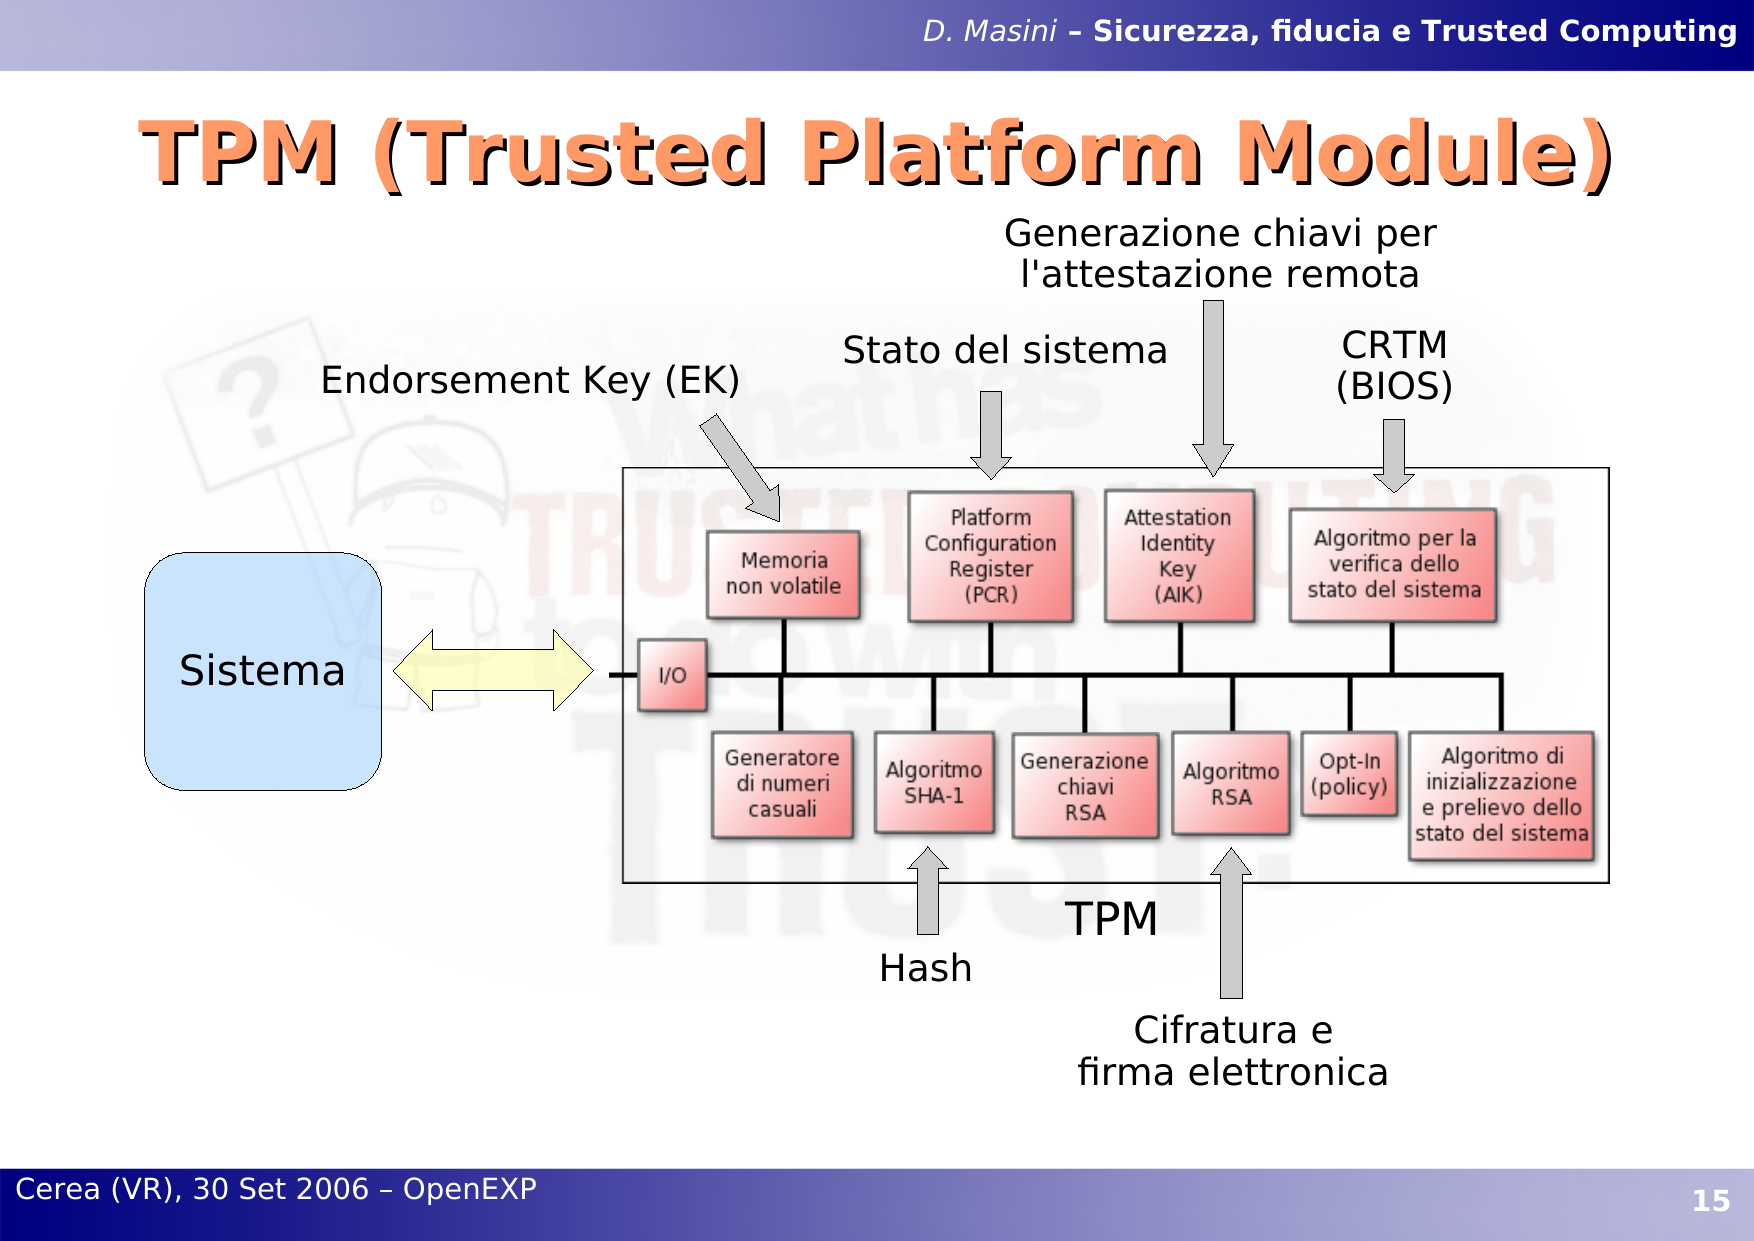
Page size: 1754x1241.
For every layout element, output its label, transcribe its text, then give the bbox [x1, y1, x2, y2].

text_box [1373, 419, 1415, 493]
text_box Hash [842, 947, 1010, 992]
text_box Sistema [144, 552, 382, 791]
title TPM (Trusted Platform Module) [87, 49, 1667, 257]
text_box Generazione chiavi per l'attestazione remota [1003, 212, 1429, 299]
text_box [907, 846, 949, 935]
text_box [1192, 300, 1234, 477]
text_box <numero> [1641, 1185, 1732, 1223]
text_box Stato del sistema [842, 330, 1163, 374]
text_box D. Masini – Sicurezza, fiducia e Trusted Computing [602, 7, 1754, 63]
text_box Cerea (VR), 30 Set 2006 – OpenEXP [0, 1175, 1314, 1234]
text_box CRTM (BIOS) [1317, 324, 1472, 411]
text_box TPM [1065, 894, 1160, 957]
text_box Cifratura e firma elettronica [1077, 1009, 1384, 1096]
text_box [393, 629, 594, 711]
picture [0, 0, 1754, 1241]
text_box [699, 413, 780, 522]
text_box [970, 391, 1012, 480]
text_box [1210, 847, 1252, 999]
text_box Endorsement Key (EK) [314, 360, 748, 404]
